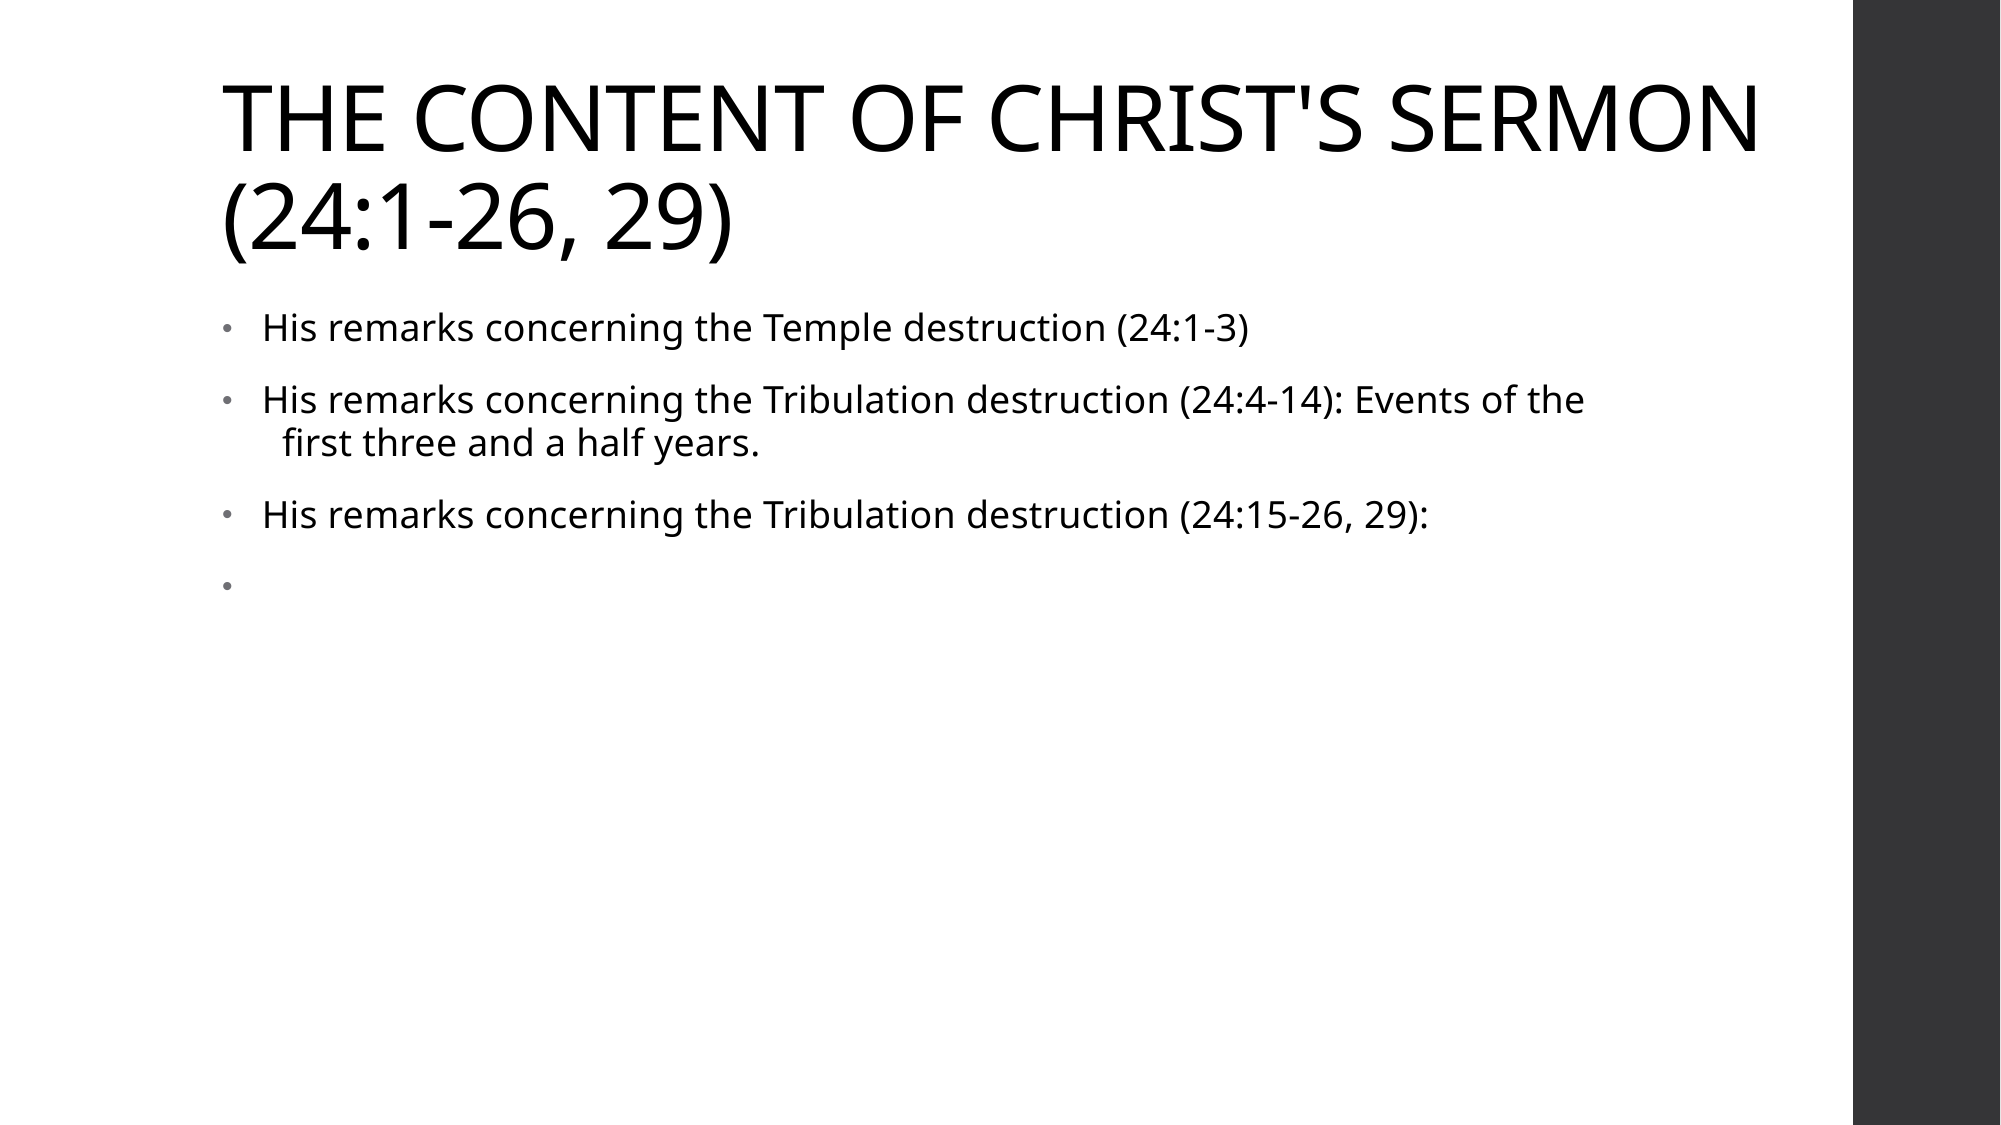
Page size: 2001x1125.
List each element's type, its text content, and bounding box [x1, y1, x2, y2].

title THE CONTENT OF CHRIST'S SERMON (24:1-26, 29) [206, 60, 1797, 278]
list His remarks concerning the Temple destruction (24:1-3) His remarks concerning the Tribulation destruction (24:4-14): Events of the first three and a half years. His remarks concerning the Tribulation destruction (24:15-26, 29): [206, 299, 1617, 1014]
